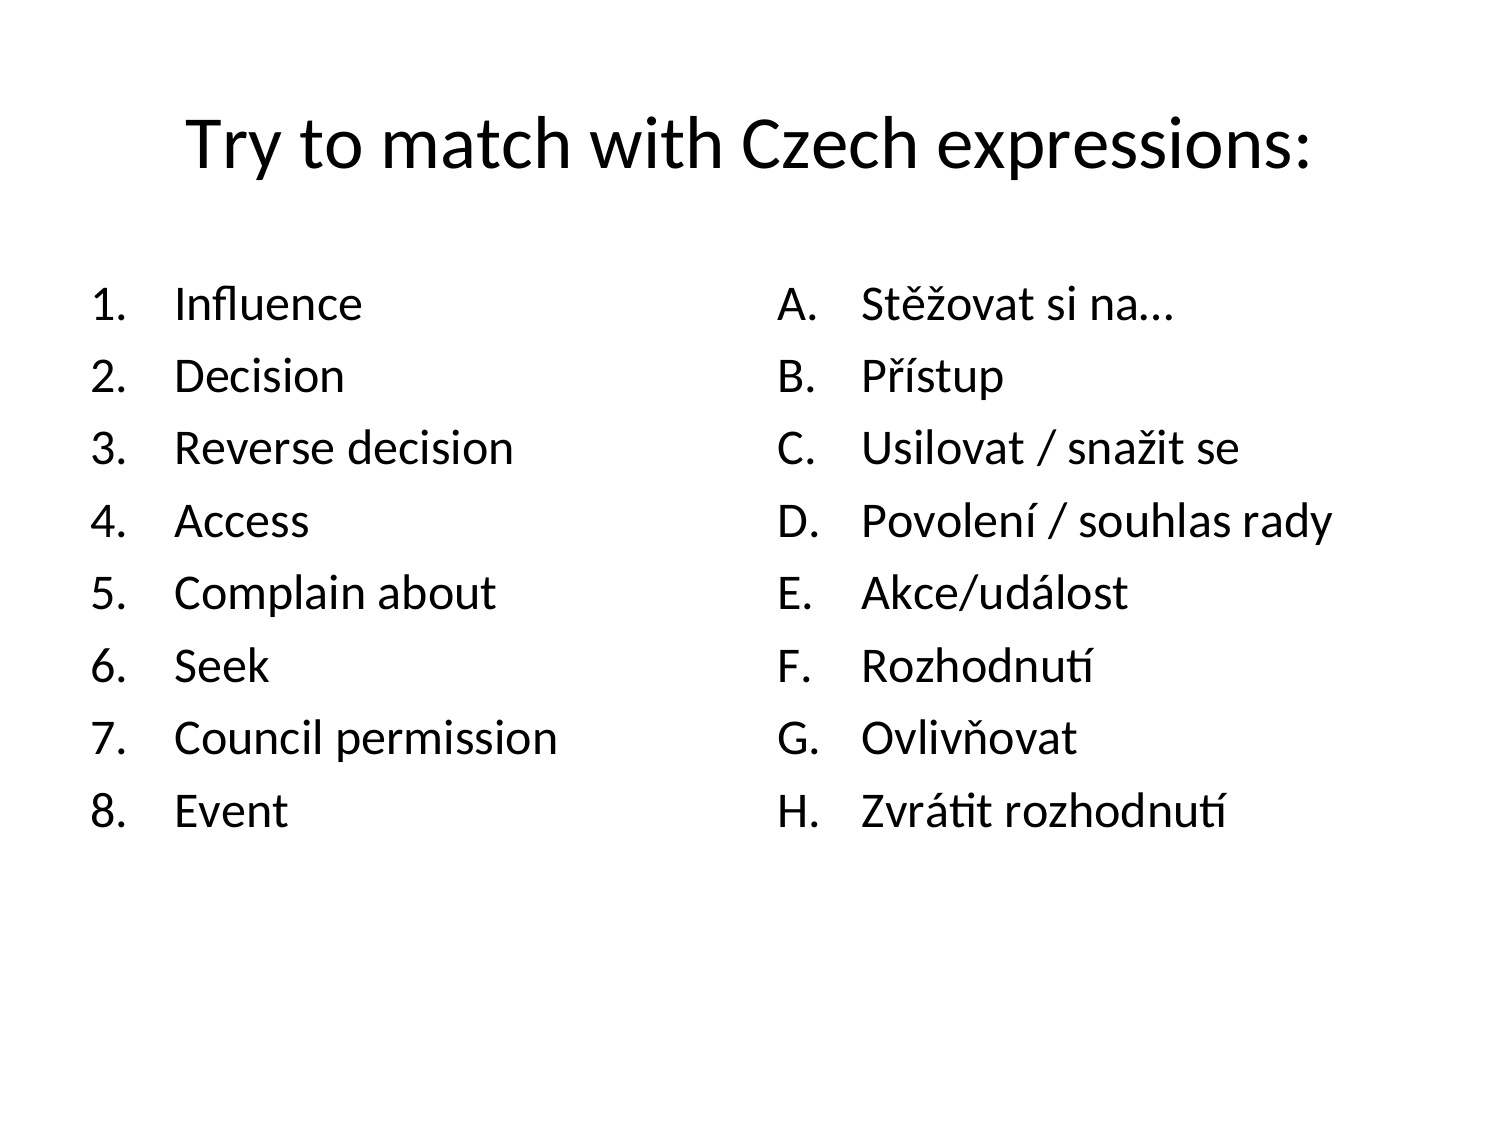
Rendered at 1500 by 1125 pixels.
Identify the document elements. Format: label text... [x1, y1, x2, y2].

list Influence Decision Reverse decision Access Complain about Seek Council permission Event [75, 262, 738, 1006]
list Stěžovat si na… Přístup Usilovat / snažit se Povolení / souhlas rady Akce/událost Rozhodnutí Ovlivňovat Zvrátit rozhodnutí [762, 262, 1426, 1006]
title Try to match with Czech expressions: [75, 45, 1426, 233]
